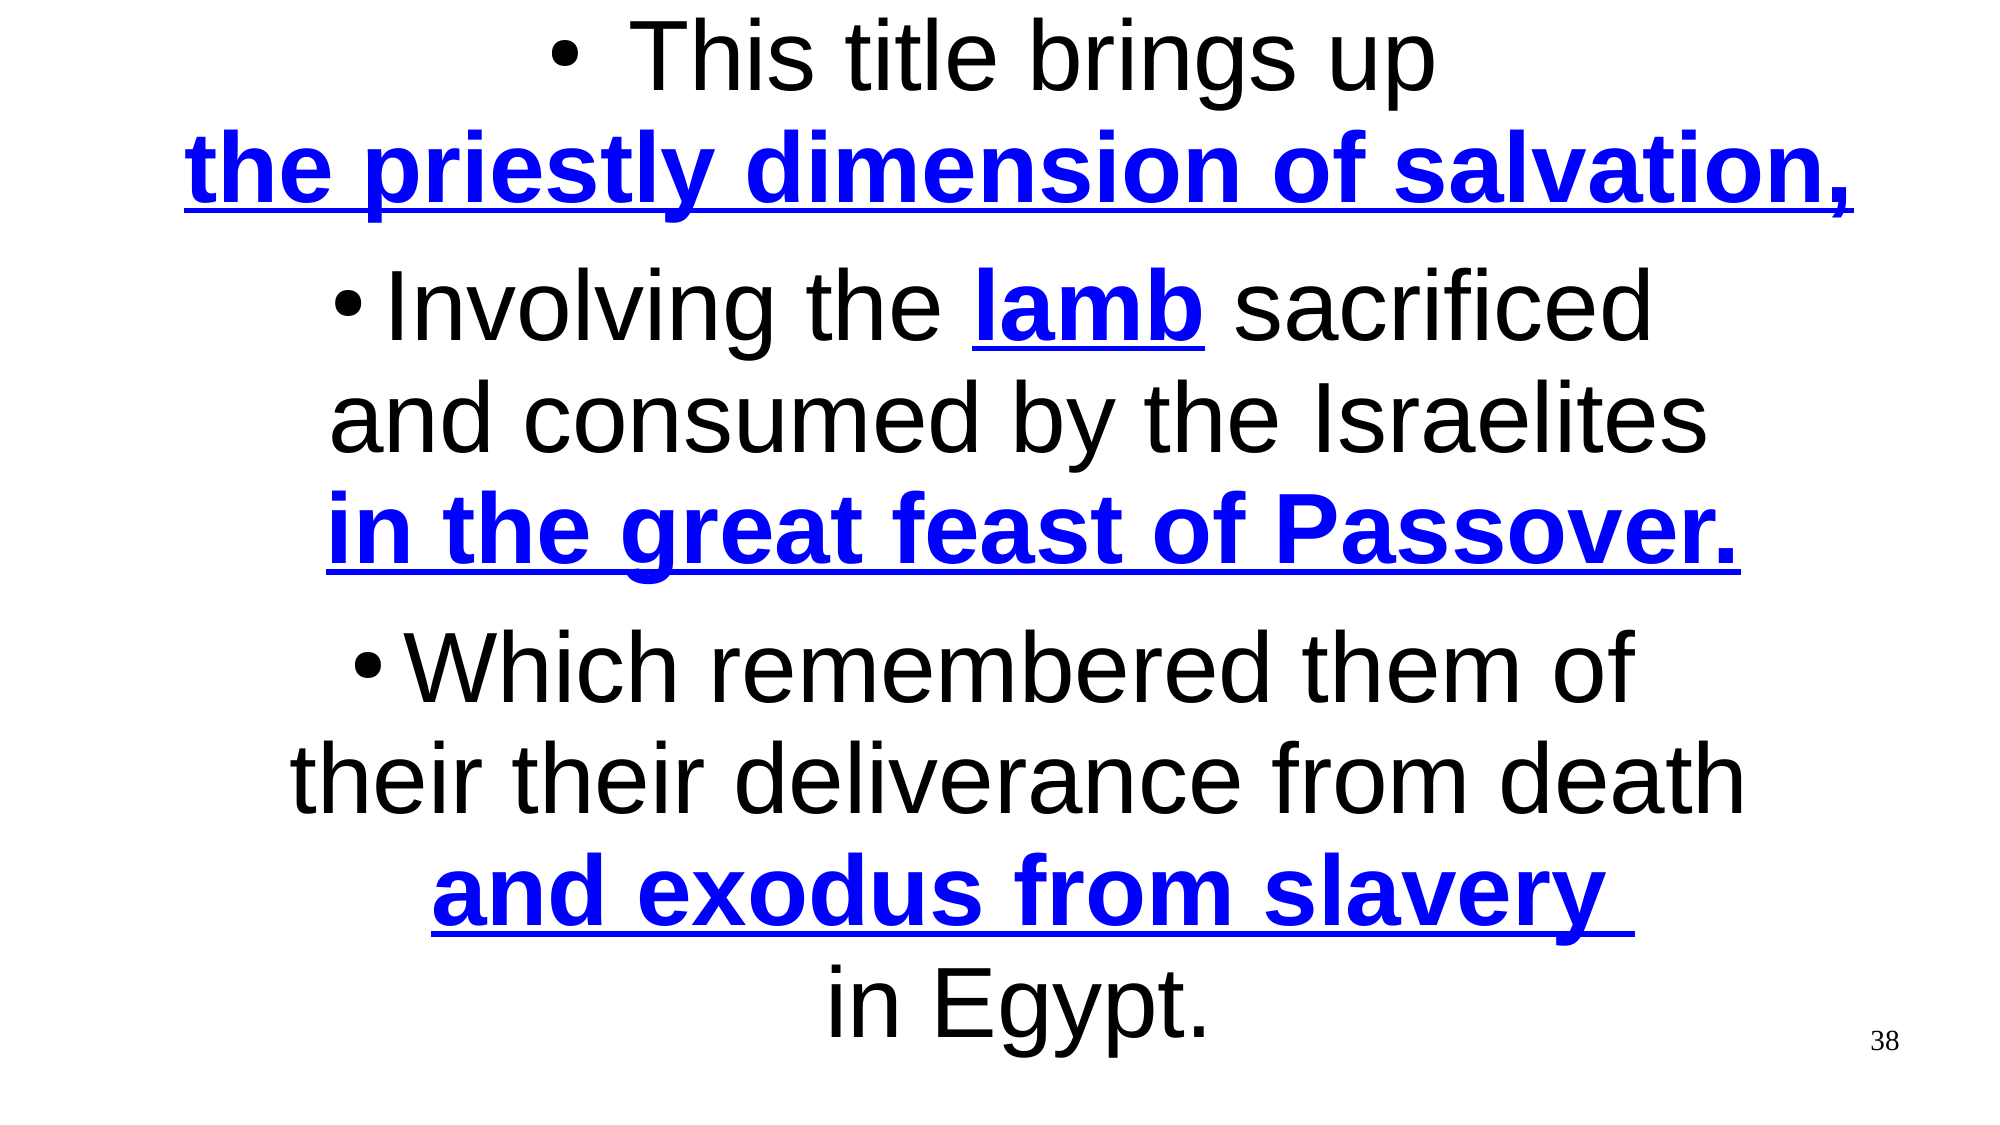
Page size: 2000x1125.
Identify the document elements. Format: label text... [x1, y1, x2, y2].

list This title brings up the priestly dimension of salvation, Involving the lamb sacrificed and consumed by the Israelites in the great feast of Passover. Which remembered them of their their deliverance from death and exodus from slavery in Egypt. [0, 0, 1996, 1123]
